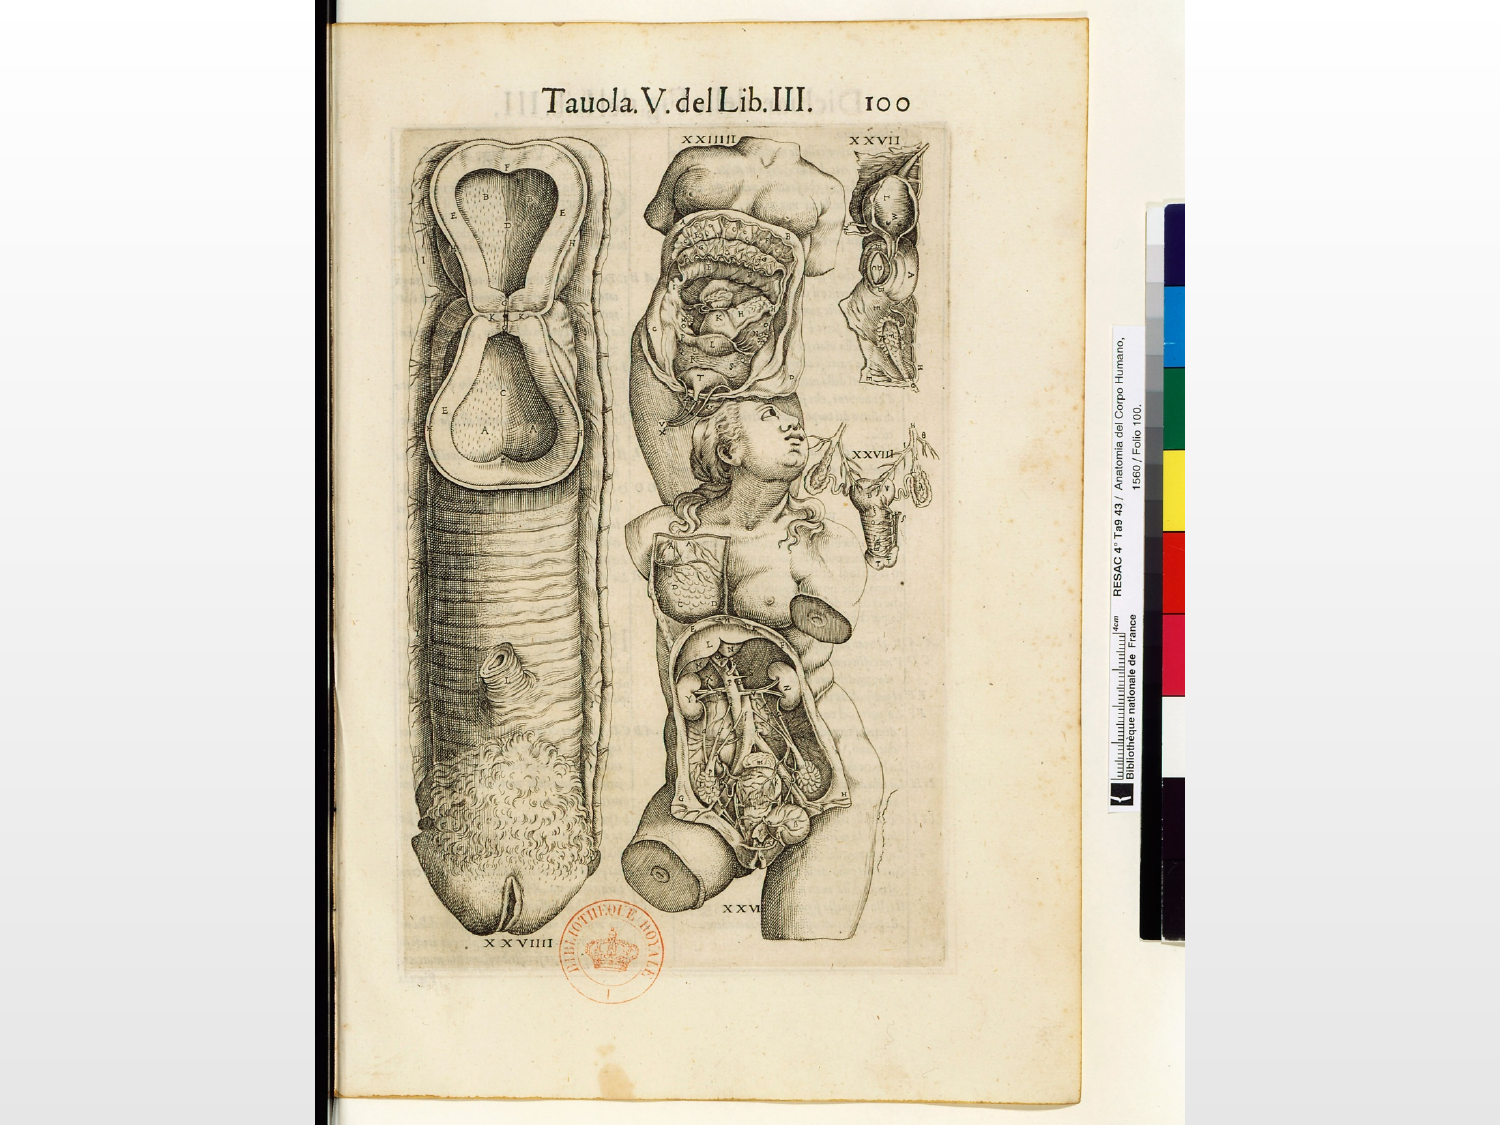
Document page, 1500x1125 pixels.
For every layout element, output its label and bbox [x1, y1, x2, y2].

picture [315, 0, 1185, 1125]
